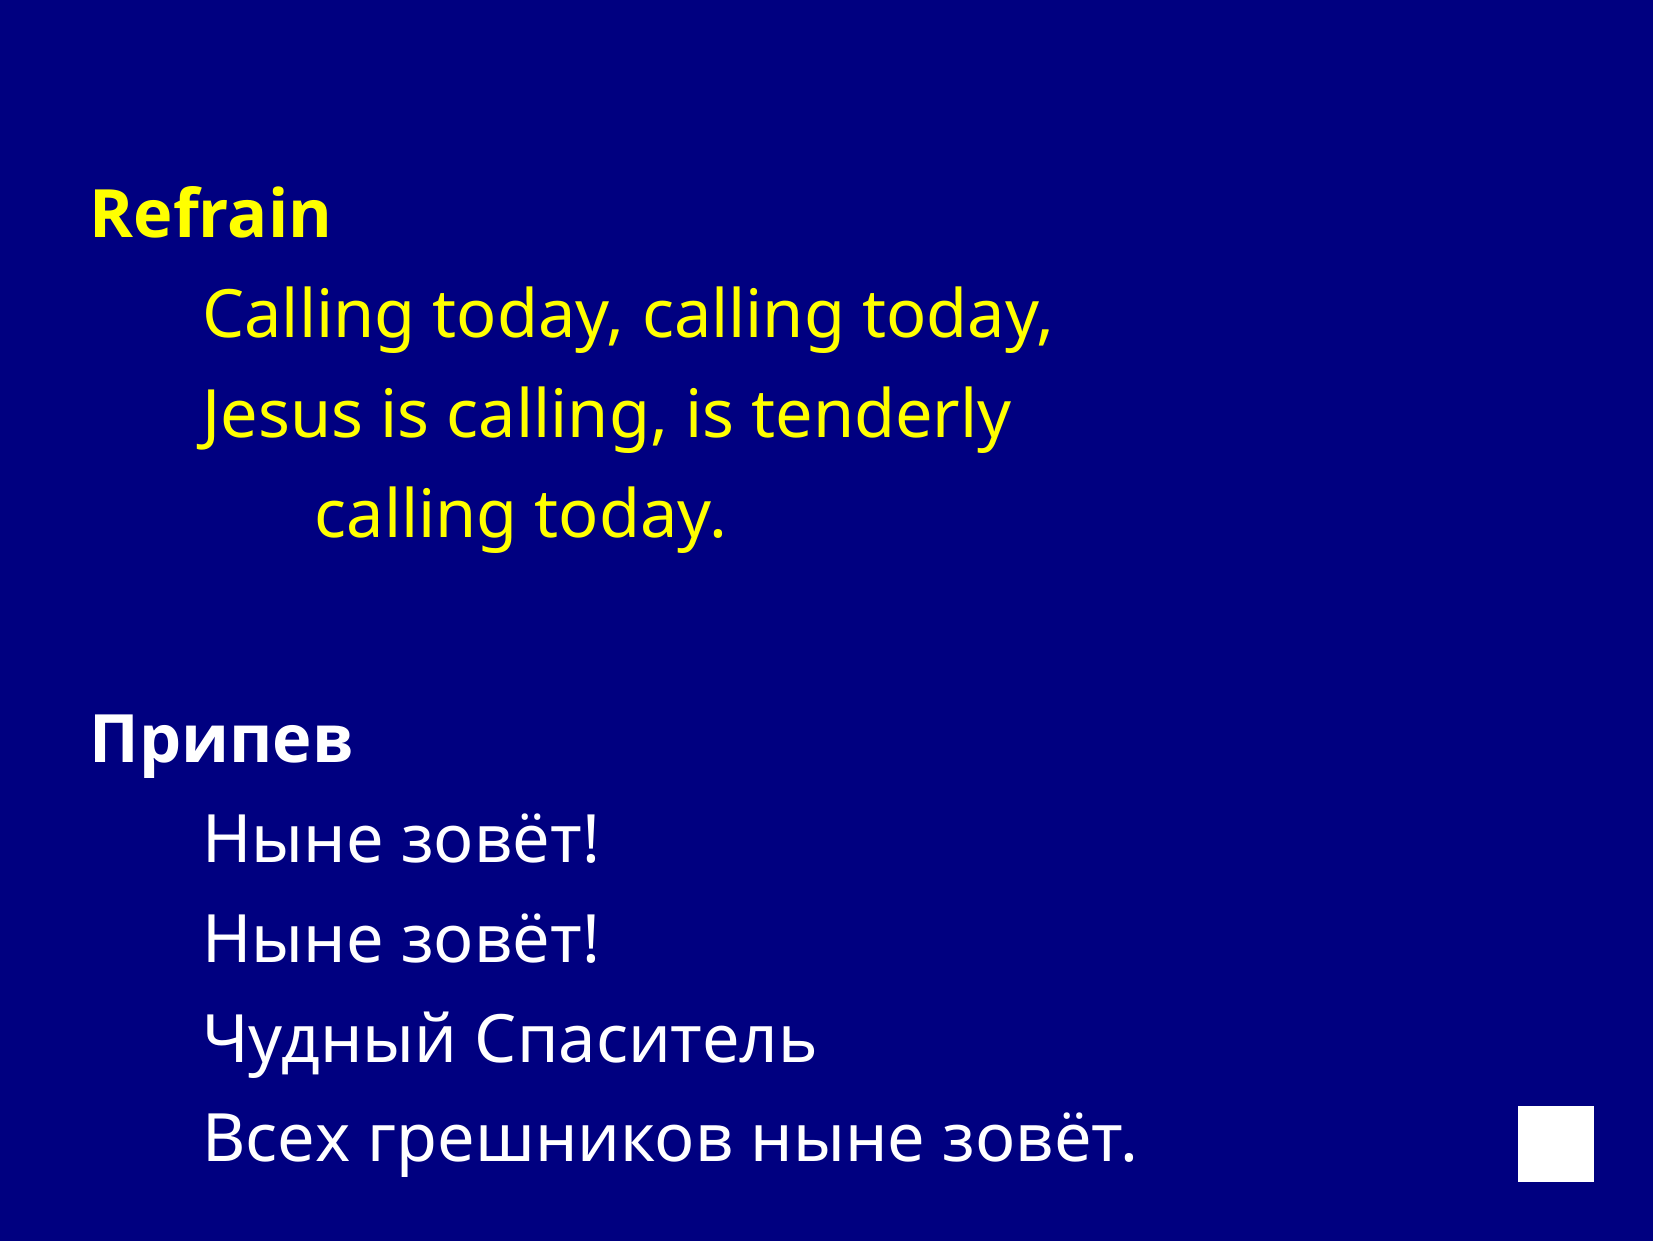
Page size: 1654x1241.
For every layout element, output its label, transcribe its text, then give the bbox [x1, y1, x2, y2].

text_box Припев Ныне зовёт! Ныне зовёт! Чудный Спаситель Всех грешников ныне зовёт. [75, 675, 1576, 1163]
text_box [1518, 1106, 1594, 1182]
text_box Refrain Calling today, calling today, Jesus is calling, is tenderly calling today. [75, 150, 1576, 675]
